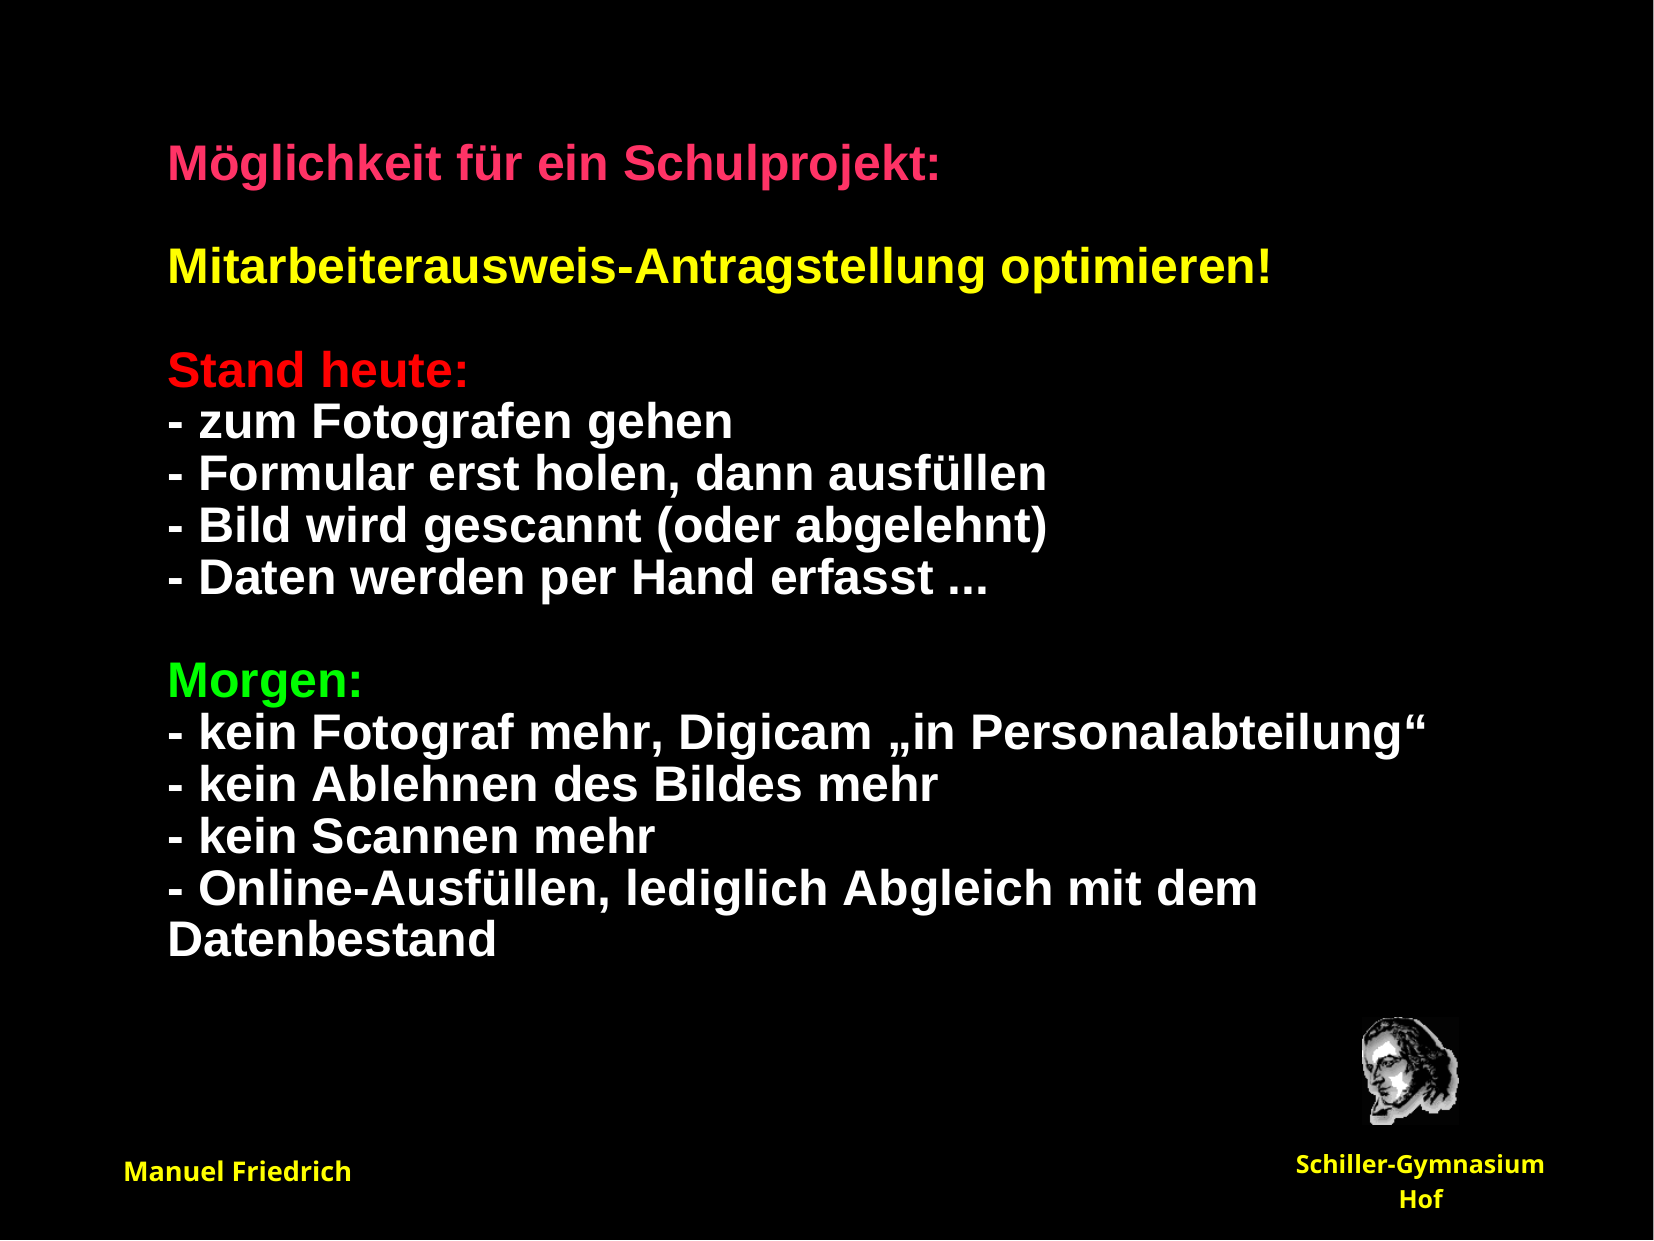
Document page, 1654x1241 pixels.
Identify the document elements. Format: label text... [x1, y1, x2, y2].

text_box Manuel Friedrich [123, 1151, 353, 1191]
picture [1362, 1017, 1459, 1126]
text_box Schiller-Gymnasium Hof [1295, 1145, 1546, 1216]
text_box Möglichkeit für ein Schulprojekt: Mitarbeiterausweis-Antragstellung optimieren! Stand heute: - zum Fotografen gehen - Formular erst holen, dann ausfüllen - Bild wird gescannt (oder abgelehnt) - Daten werden per Hand erfasst ... Morgen: - kein Fotograf mehr, Digicam „in Personalabteilung“ - kein Ablehnen des Bildes mehr - kein Scannen mehr - Online-Ausfüllen, lediglich Abgleich mit dem Datenbestand [167, 138, 1430, 1020]
